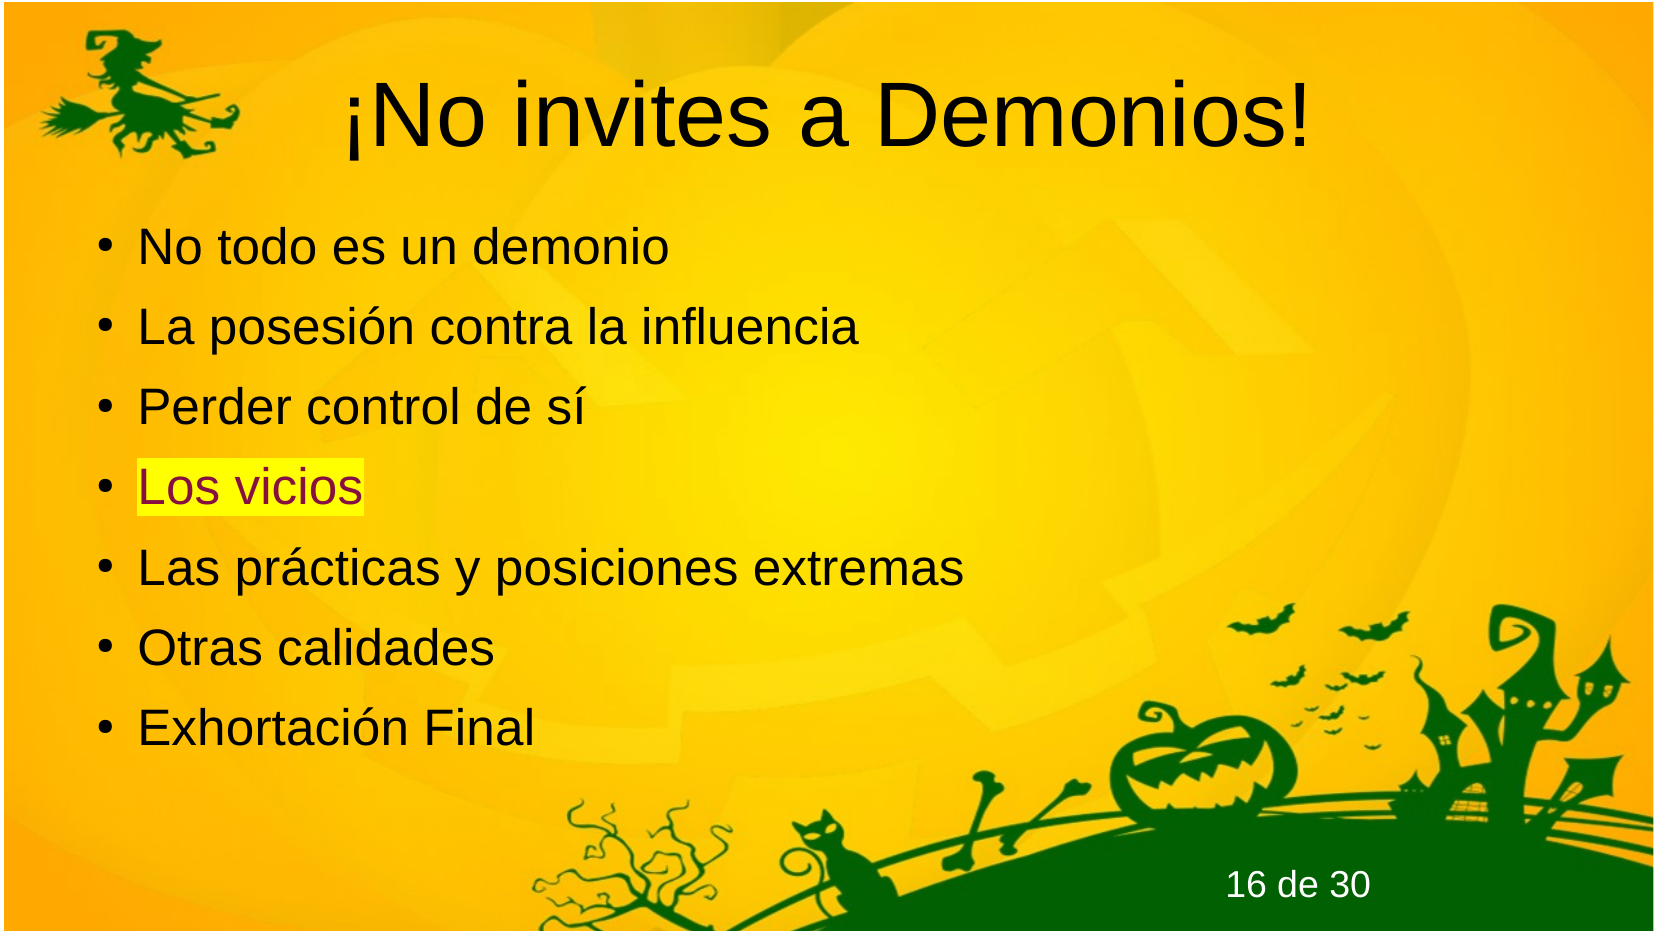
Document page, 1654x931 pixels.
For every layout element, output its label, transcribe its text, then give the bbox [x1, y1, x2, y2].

picture [4, 2, 1654, 931]
text_box <number> de 30 [1210, 856, 1418, 931]
list No todo es un demonio La posesión contra la influencia Perder control de sí Los vicios Las prácticas y posiciones extremas Otras calidades Exhortación Final [82, 217, 1571, 758]
title ¡No invites a Demonios! [82, 37, 1571, 193]
